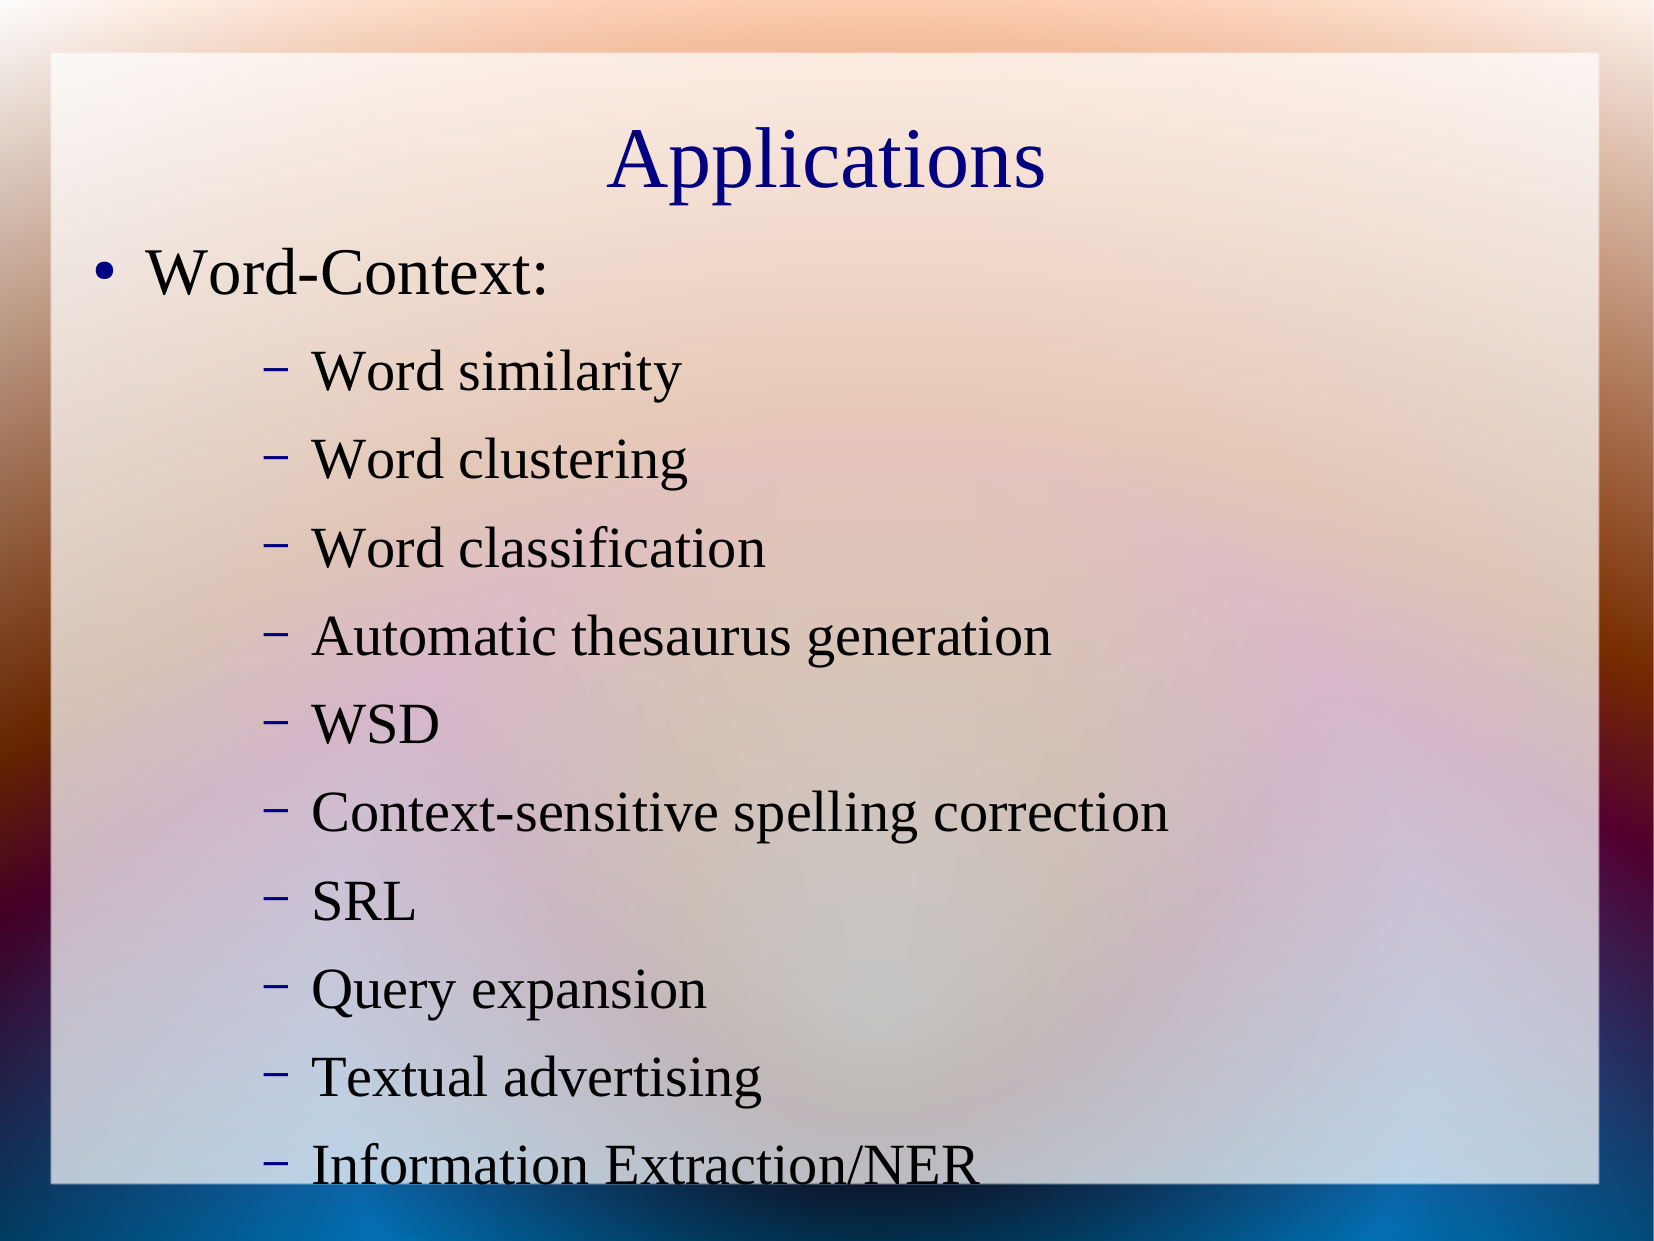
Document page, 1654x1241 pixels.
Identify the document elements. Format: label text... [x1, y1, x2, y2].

picture [0, 0, 1654, 1241]
list Word-Context: Word similarity Word clustering Word classification Automatic thesaurus generation WSD Context-sensitive spelling correction SRL Query expansion Textual advertising Information Extraction/NER [75, 235, 1564, 1207]
title Applications [82, 55, 1571, 263]
